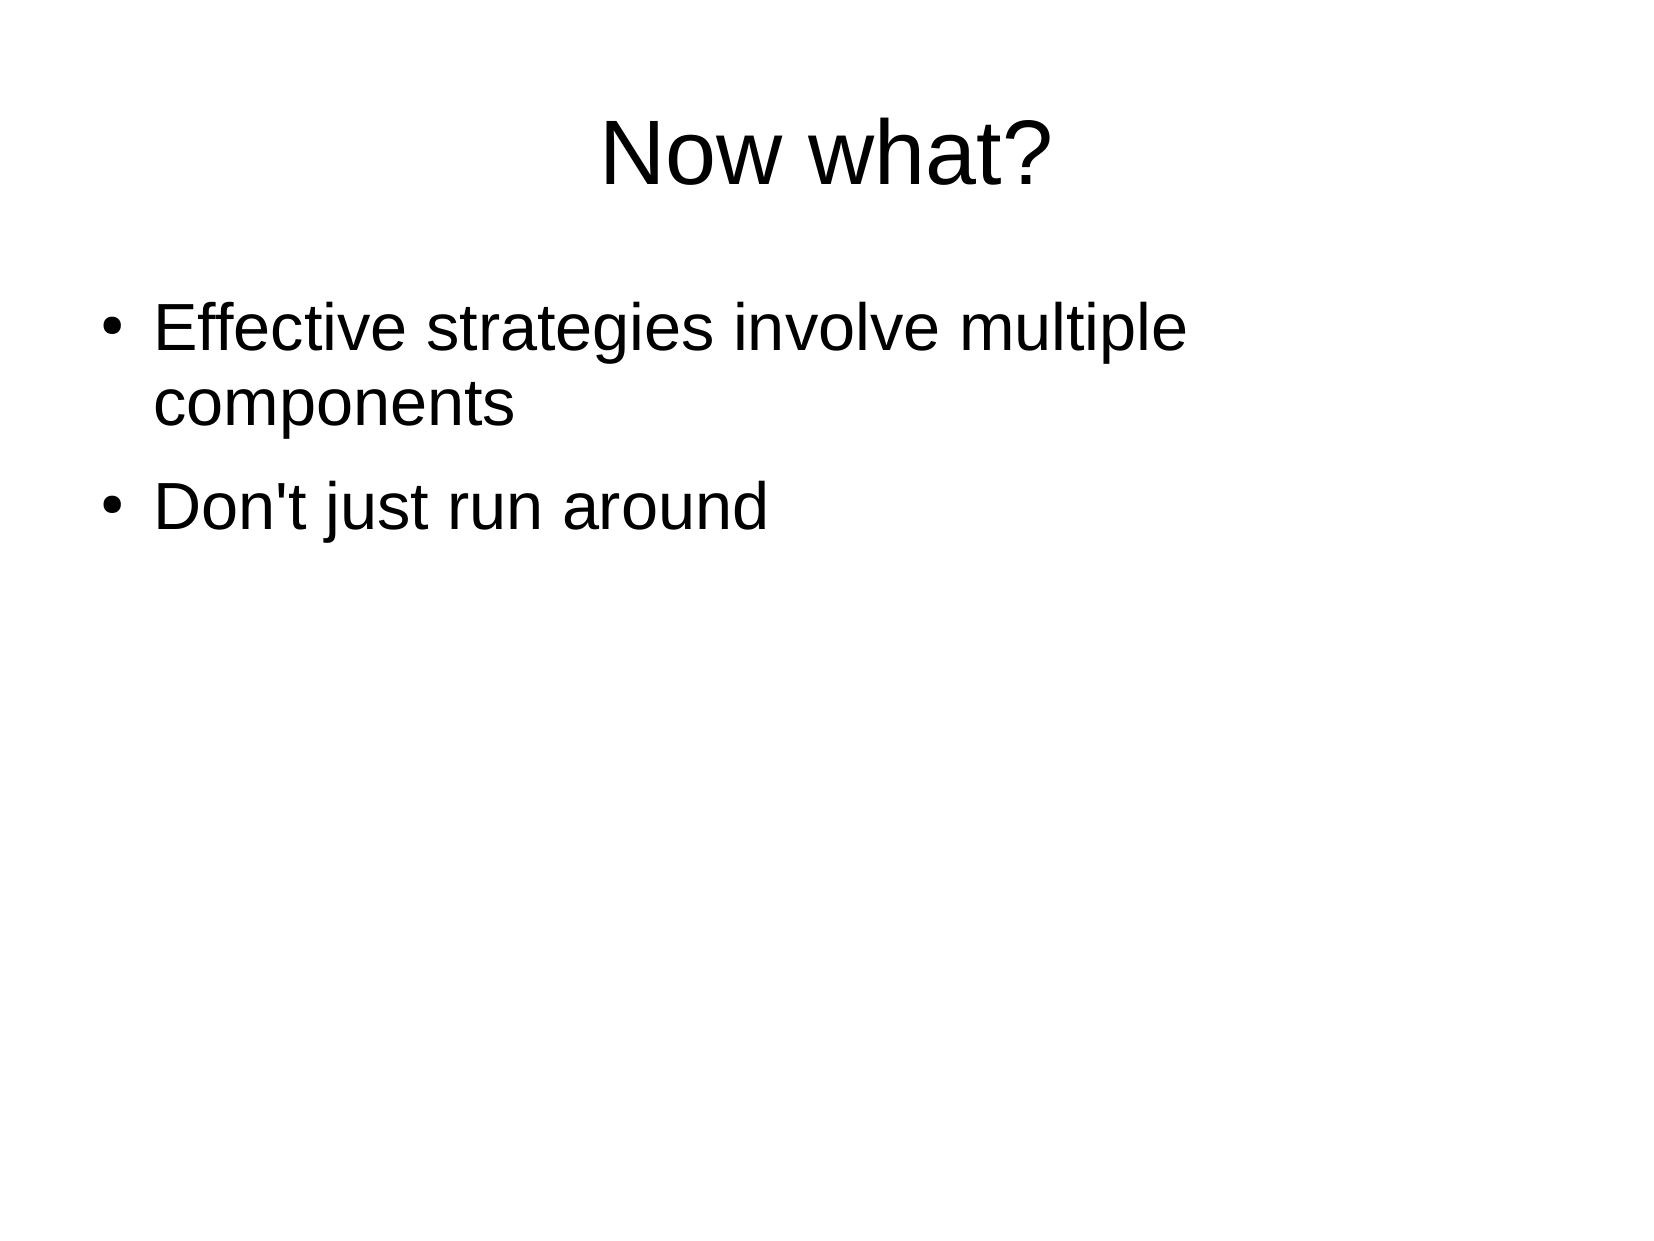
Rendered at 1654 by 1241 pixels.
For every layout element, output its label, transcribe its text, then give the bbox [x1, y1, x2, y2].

list Effective strategies involve multiple components Don't just run around [82, 290, 1538, 1010]
title Now what? [82, 49, 1571, 257]
